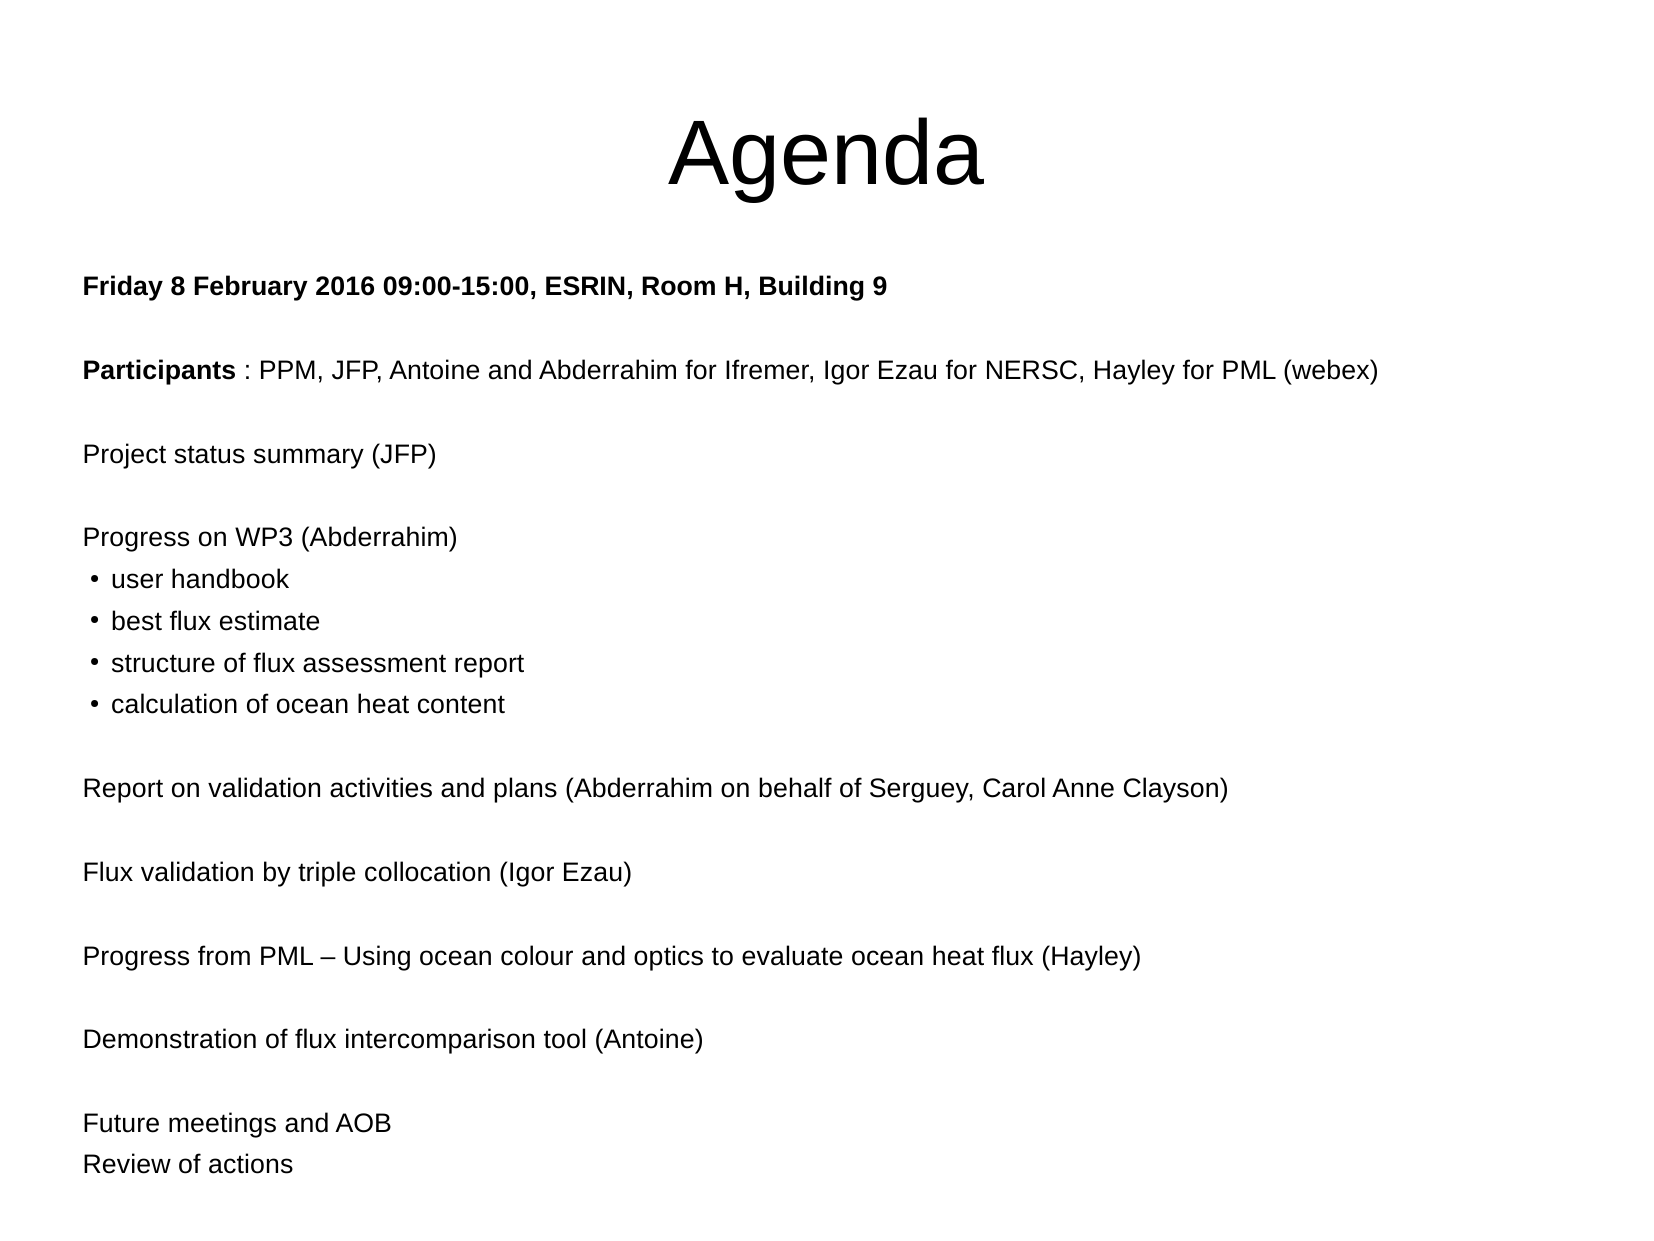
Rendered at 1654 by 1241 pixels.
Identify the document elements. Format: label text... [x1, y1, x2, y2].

title Agenda [82, 49, 1571, 257]
list Friday 8 February 2016 09:00-15:00, ESRIN, Room H, Building 9 Participants : PPM, JFP, Antoine and Abderrahim for Ifremer, Igor Ezau for NERSC, Hayley for PML (webex) Project status summary (JFP) Progress on WP3 (Abderrahim) user handbook best flux estimate structure of flux assessment report calculation of ocean heat content Report on validation activities and plans (Abderrahim on behalf of Serguey, Carol Anne Clayson) Flux validation by triple collocation (Igor Ezau) Progress from PML – Using ocean colour and optics to evaluate ocean heat flux (Hayley) Demonstration of flux intercomparison tool (Antoine) Future meetings and AOB Review of actions [82, 271, 1571, 1193]
